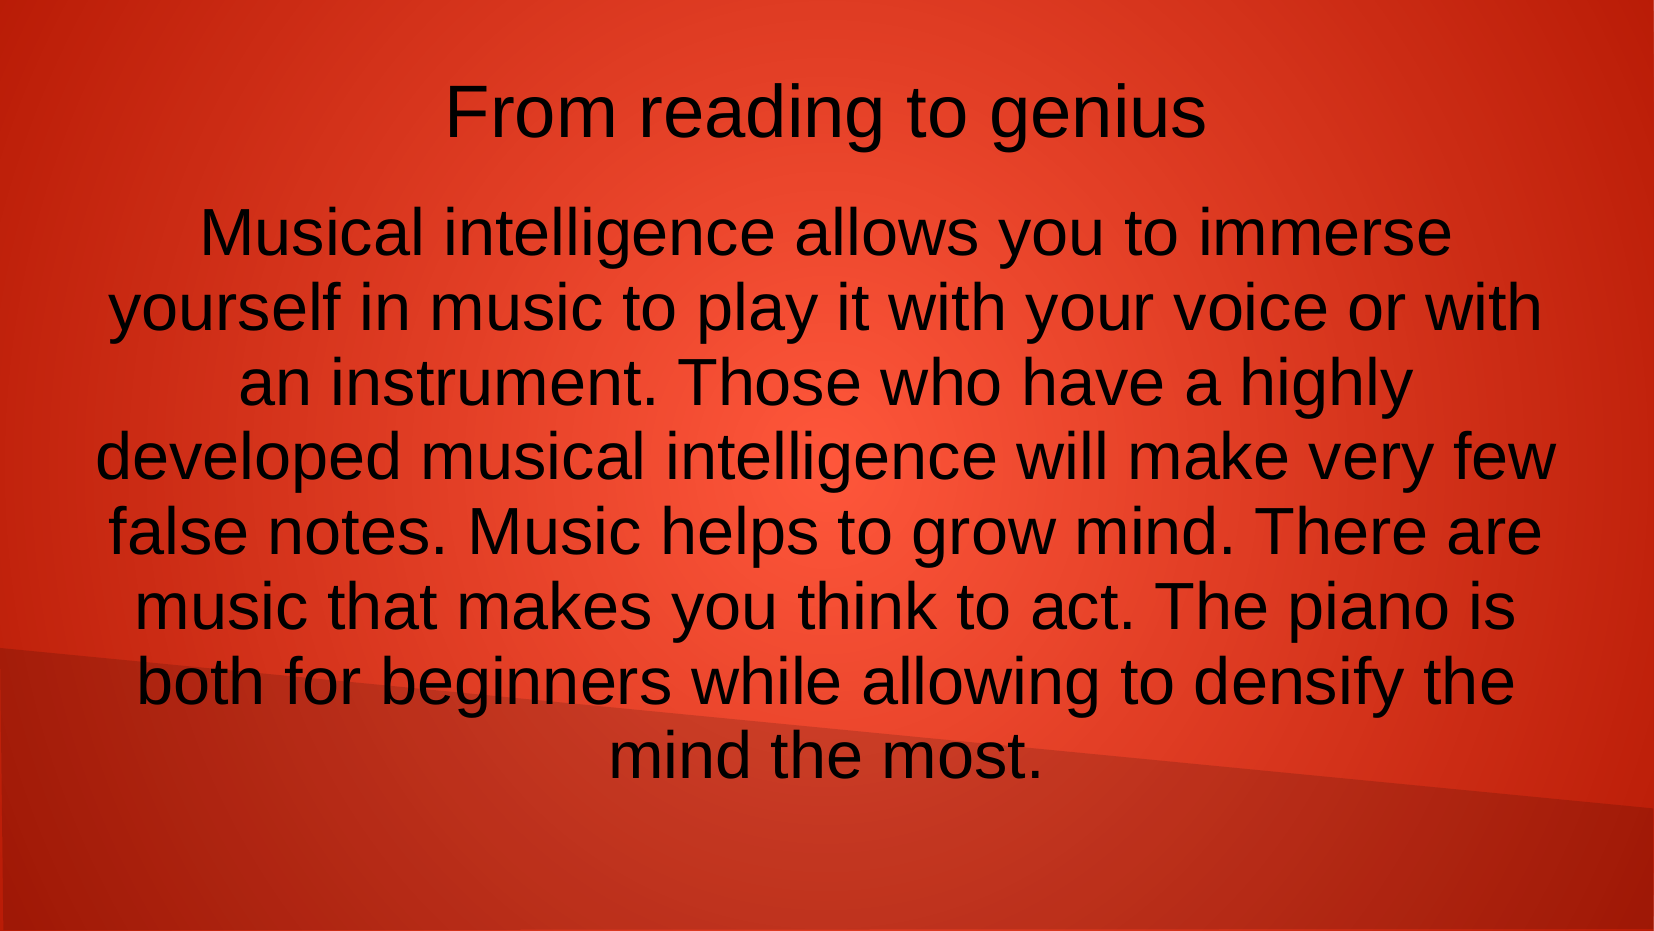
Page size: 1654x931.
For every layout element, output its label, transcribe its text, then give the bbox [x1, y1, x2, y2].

subtitle Musical intelligence allows you to immerse yourself in music to play it with your voice or with an instrument. Those who have a highly developed musical intelligence will make very few false notes. Music helps to grow mind. There are music that makes you think to act. The piano is both for beginners while allowing to densify the mind the most. [82, 195, 1571, 794]
title From reading to genius [82, 35, 1571, 189]
